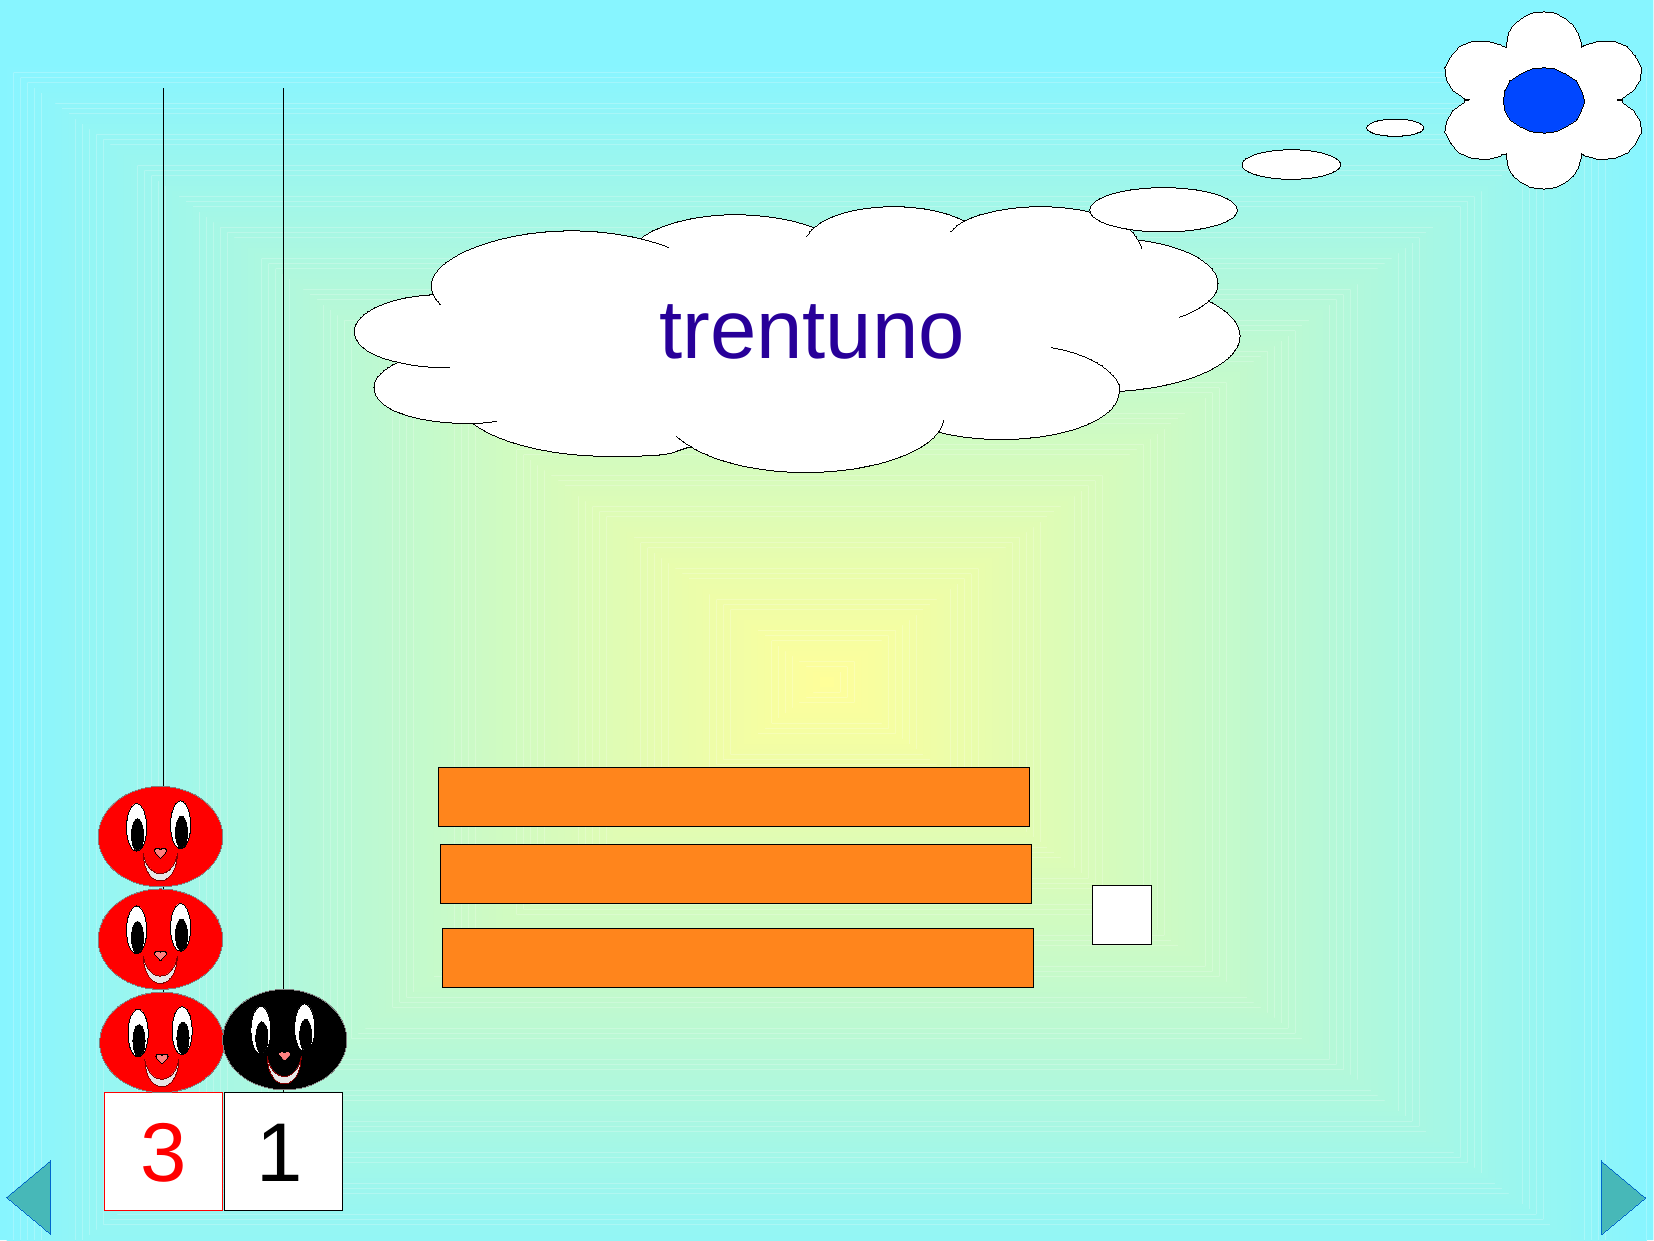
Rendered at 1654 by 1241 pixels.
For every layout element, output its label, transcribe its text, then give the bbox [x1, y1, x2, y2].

text_box 3 1 [88, 1098, 355, 1207]
text_box [1242, 149, 1341, 180]
text_box [224, 1092, 343, 1098]
text_box [442, 928, 1034, 988]
text_box [354, 187, 1241, 473]
text_box [99, 989, 347, 1098]
text_box [224, 1207, 343, 1211]
text_box [1366, 119, 1424, 137]
text_box [438, 767, 1030, 827]
text_box trentuno [531, 276, 1093, 384]
text_box [1092, 885, 1152, 945]
text_box [440, 844, 1032, 904]
text_box [1444, 11, 1642, 190]
text_box [98, 888, 223, 990]
text_box [104, 1207, 223, 1211]
text_box [98, 786, 223, 887]
text_box [1601, 1160, 1646, 1235]
text_box [6, 1160, 51, 1235]
